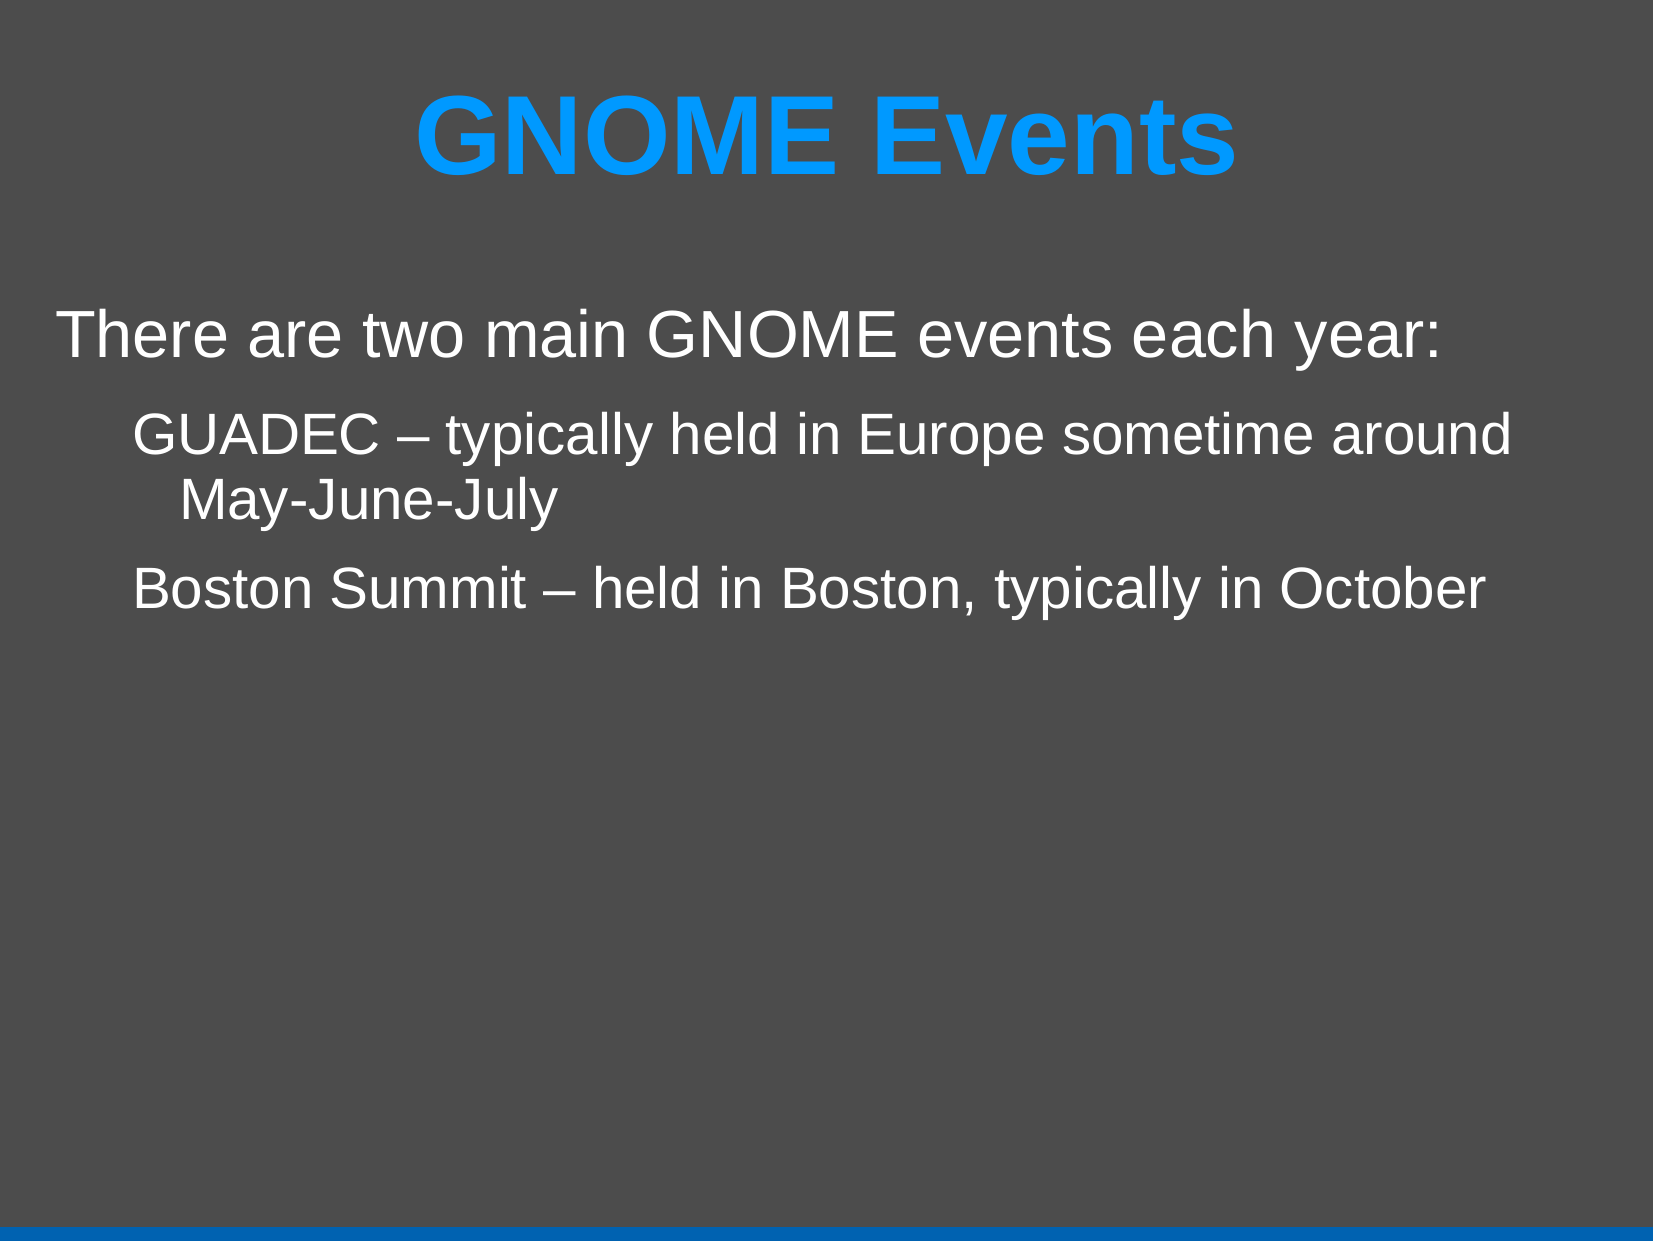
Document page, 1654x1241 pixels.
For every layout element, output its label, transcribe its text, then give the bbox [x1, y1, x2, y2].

title GNOME Events [121, 32, 1533, 240]
list There are two main GNOME events each year: GUADEC – typically held in Europe sometime around May-June-July Boston Summit – held in Boston, typically in October [37, 297, 1613, 1163]
